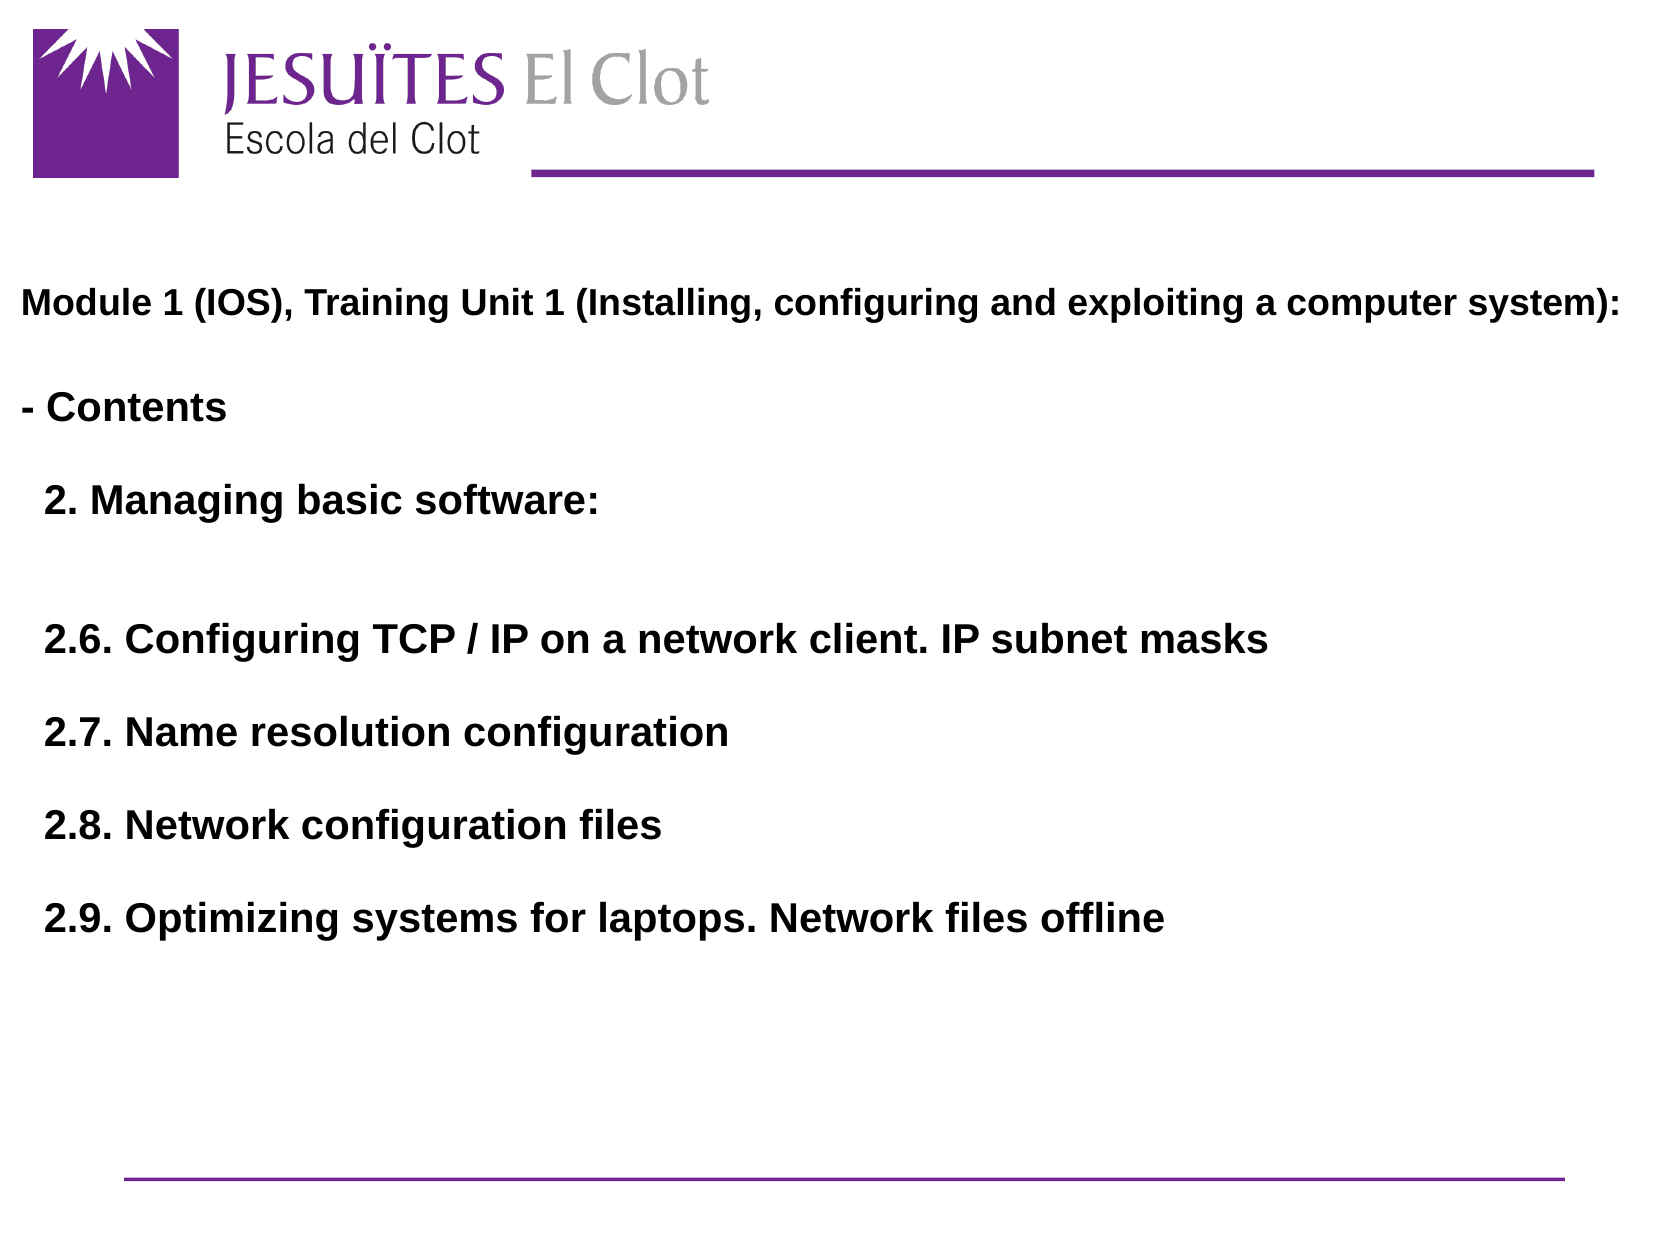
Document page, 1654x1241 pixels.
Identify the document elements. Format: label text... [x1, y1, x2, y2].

picture [33, 29, 709, 178]
text_box [709, 169, 1595, 178]
text_box [29, 263, 1654, 521]
text_box [124, 1177, 1565, 1182]
text_box Module 1 (IOS), Training Unit 1 (Installing, configuring and exploiting a computer system): - Contents 2. Managing basic software: 2.6. Configuring TCP / IP on a network client. IP subnet masks 2.7. Name resolution configuration 2.8. Network configuration files 2.9. Optimizing systems for laptops. Network files offline [6, 273, 1649, 949]
